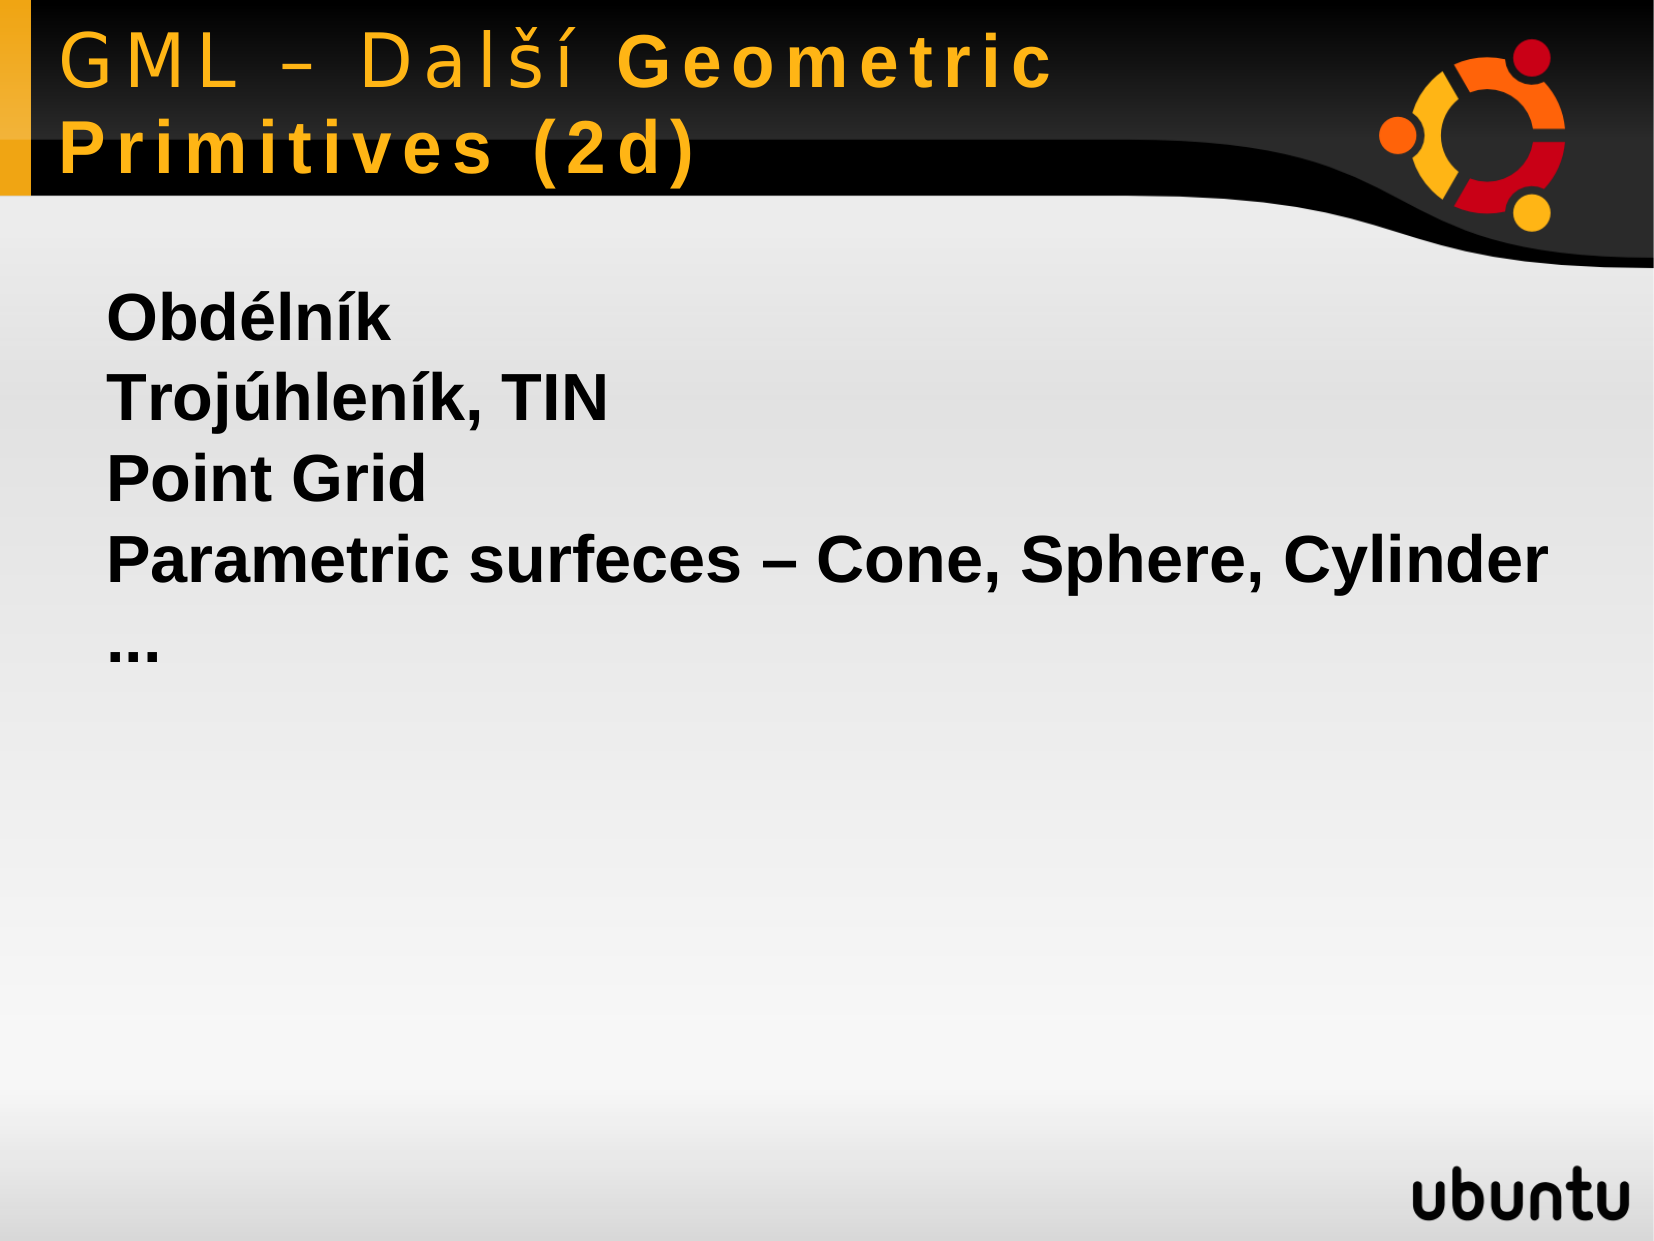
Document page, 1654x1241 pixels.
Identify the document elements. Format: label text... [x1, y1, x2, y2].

title GML – Další Geometric Primitives (2d) [59, 6, 1270, 201]
picture [0, 0, 1654, 1241]
list Obdélník Trojúhleník, TIN Point Grid Parametric surfeces – Cone, Sphere, Cylinder ... [88, 279, 1577, 1099]
